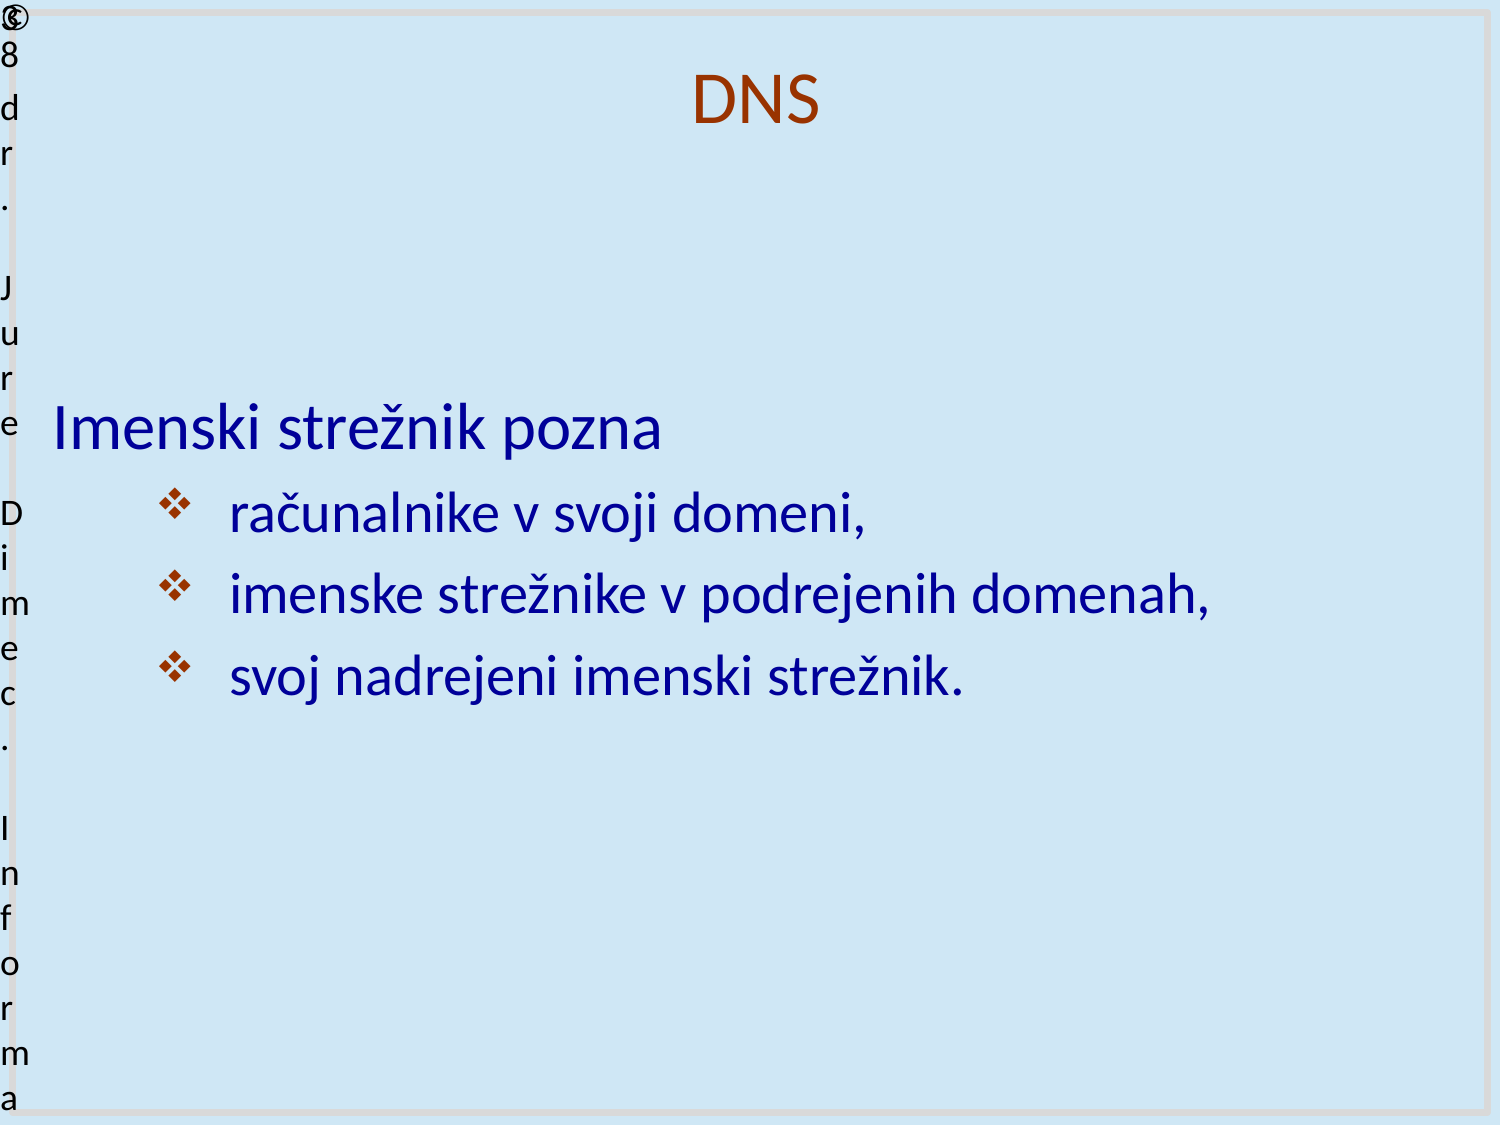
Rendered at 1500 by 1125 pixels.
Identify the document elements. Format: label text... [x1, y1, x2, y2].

title DNS [37, 37, 1475, 150]
list Imenski strežnik pozna računalnike v svoji domeni, imenske strežnike v podrejenih domenah, svoj nadrejeni imenski strežnik. [37, 375, 1475, 1050]
